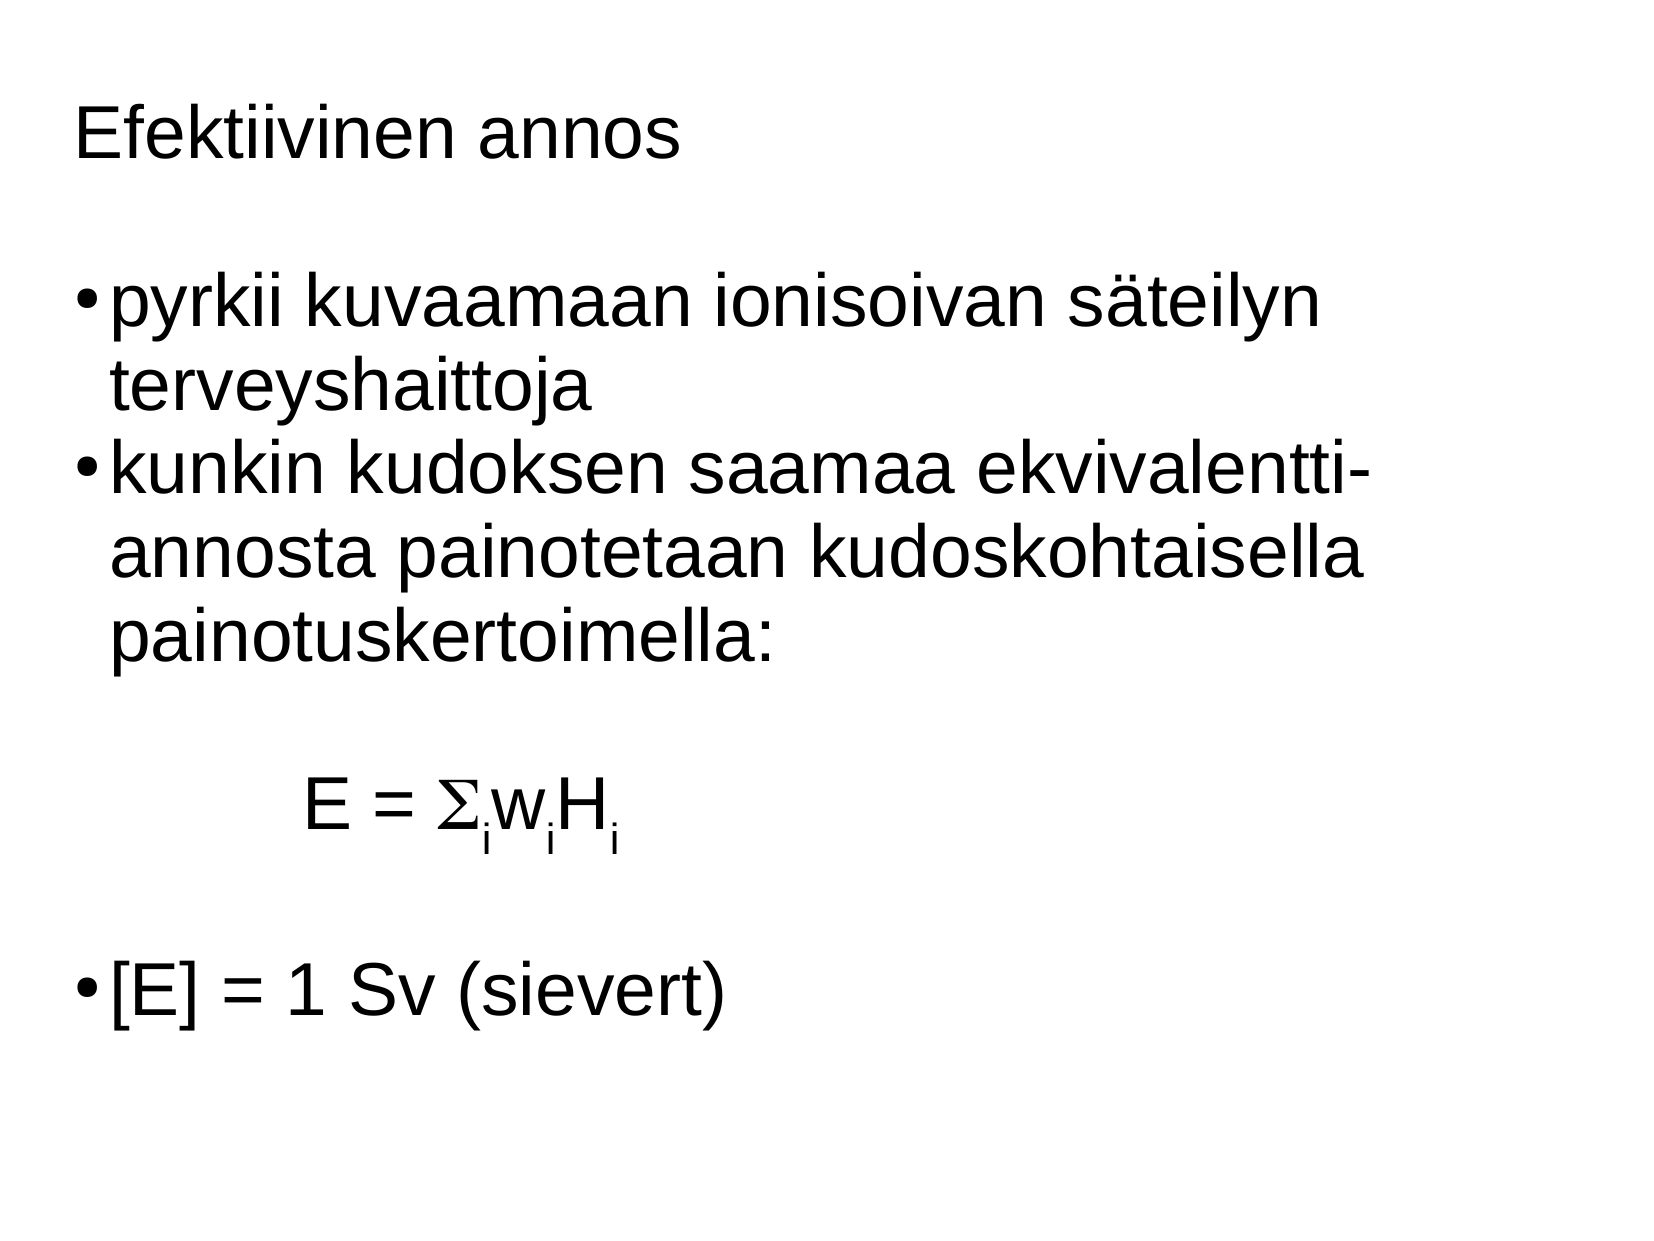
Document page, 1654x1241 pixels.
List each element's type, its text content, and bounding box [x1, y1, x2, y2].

text_box Efektiivinen annos pyrkii kuvaamaan ionisoivan säteilyn terveyshaittoja kunkin kudoksen saamaa ekvivalentti-annosta painotetaan kudoskohtaisella painotuskertoimella: E = SiwiHi [E] = 1 Sv (sievert) [59, 82, 1536, 1241]
